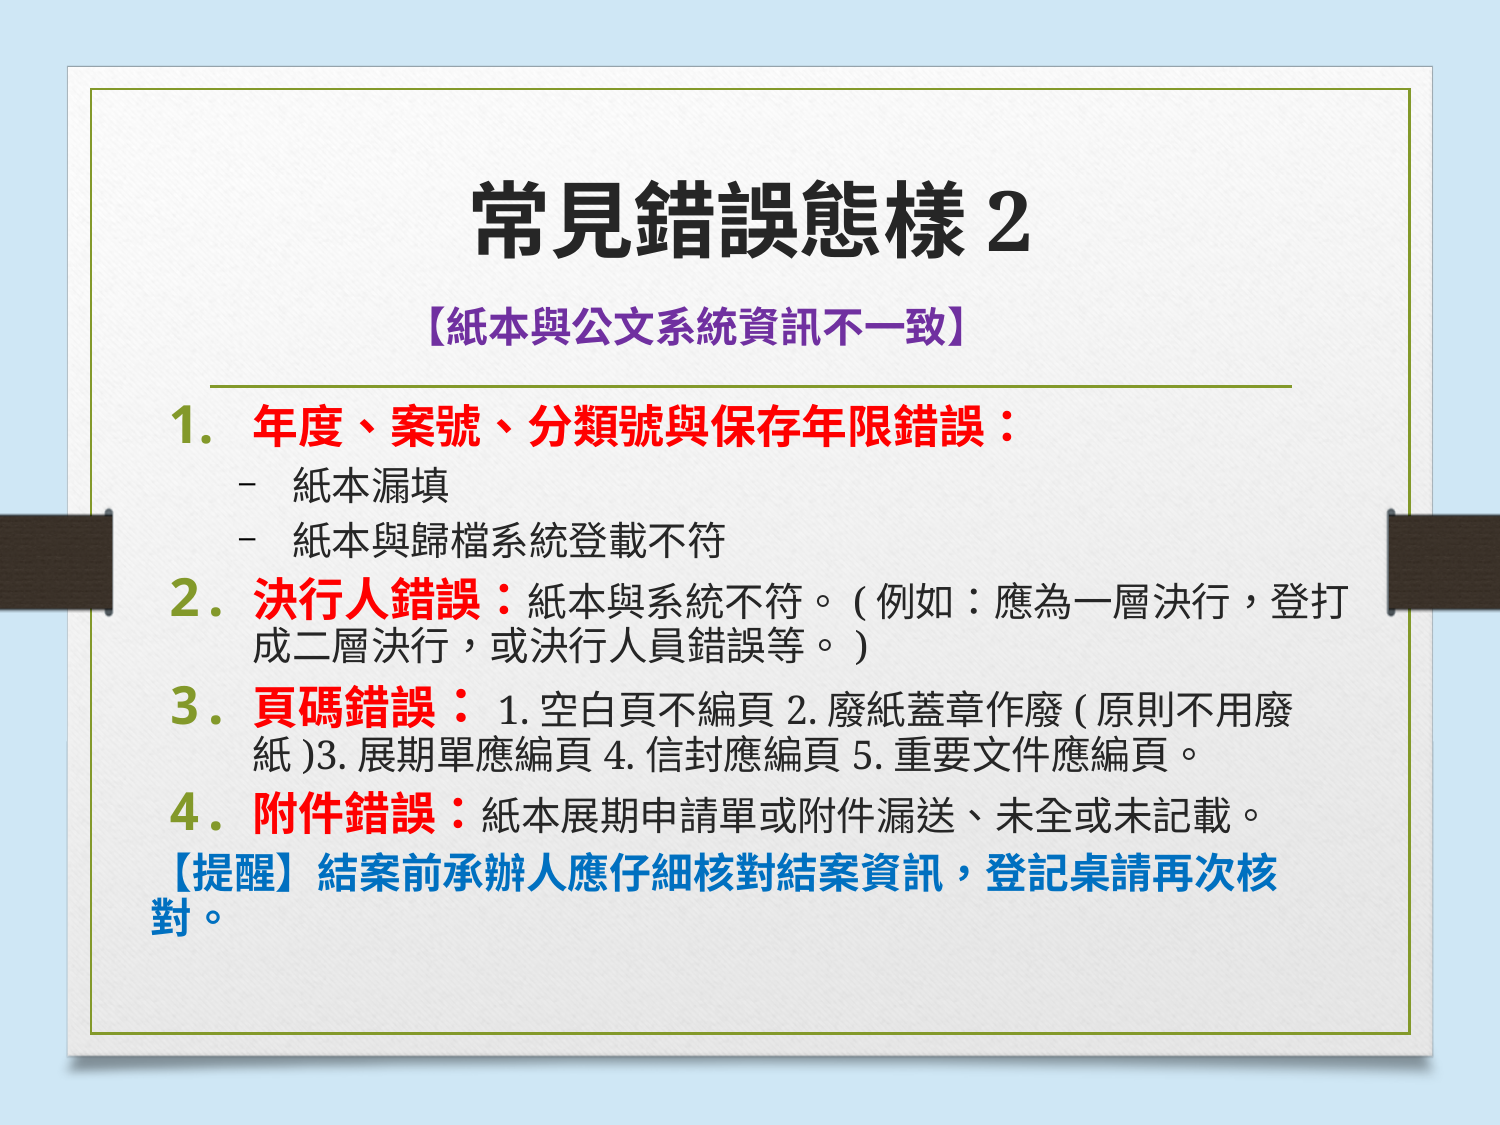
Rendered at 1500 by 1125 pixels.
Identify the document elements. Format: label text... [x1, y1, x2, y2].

title 常見錯誤態樣2 [192, 160, 1308, 279]
list 年度、案號、分類號與保存年限錯誤： 紙本漏填 紙本與歸檔系統登載不符 決行人錯誤：紙本與系統不符。(例如：應為一層決行，登打成二層決行，或決行人員錯誤等。) 頁碼錯誤：1.空白頁不編頁2.廢紙蓋章作廢(原則不用廢紙)3.展期單應編頁4.信封應編頁5.重要文件應編頁。 附件錯誤：紙本展期申請單或附件漏送、未全或未記載。 【提醒】結案前承辦人應仔細核對結案資訊，登記桌請再次核對。 [135, 397, 1376, 965]
text_box 【紙本與公文系統資訊不一致】 [389, 278, 1111, 374]
picture [0, 0, 1500, 1125]
